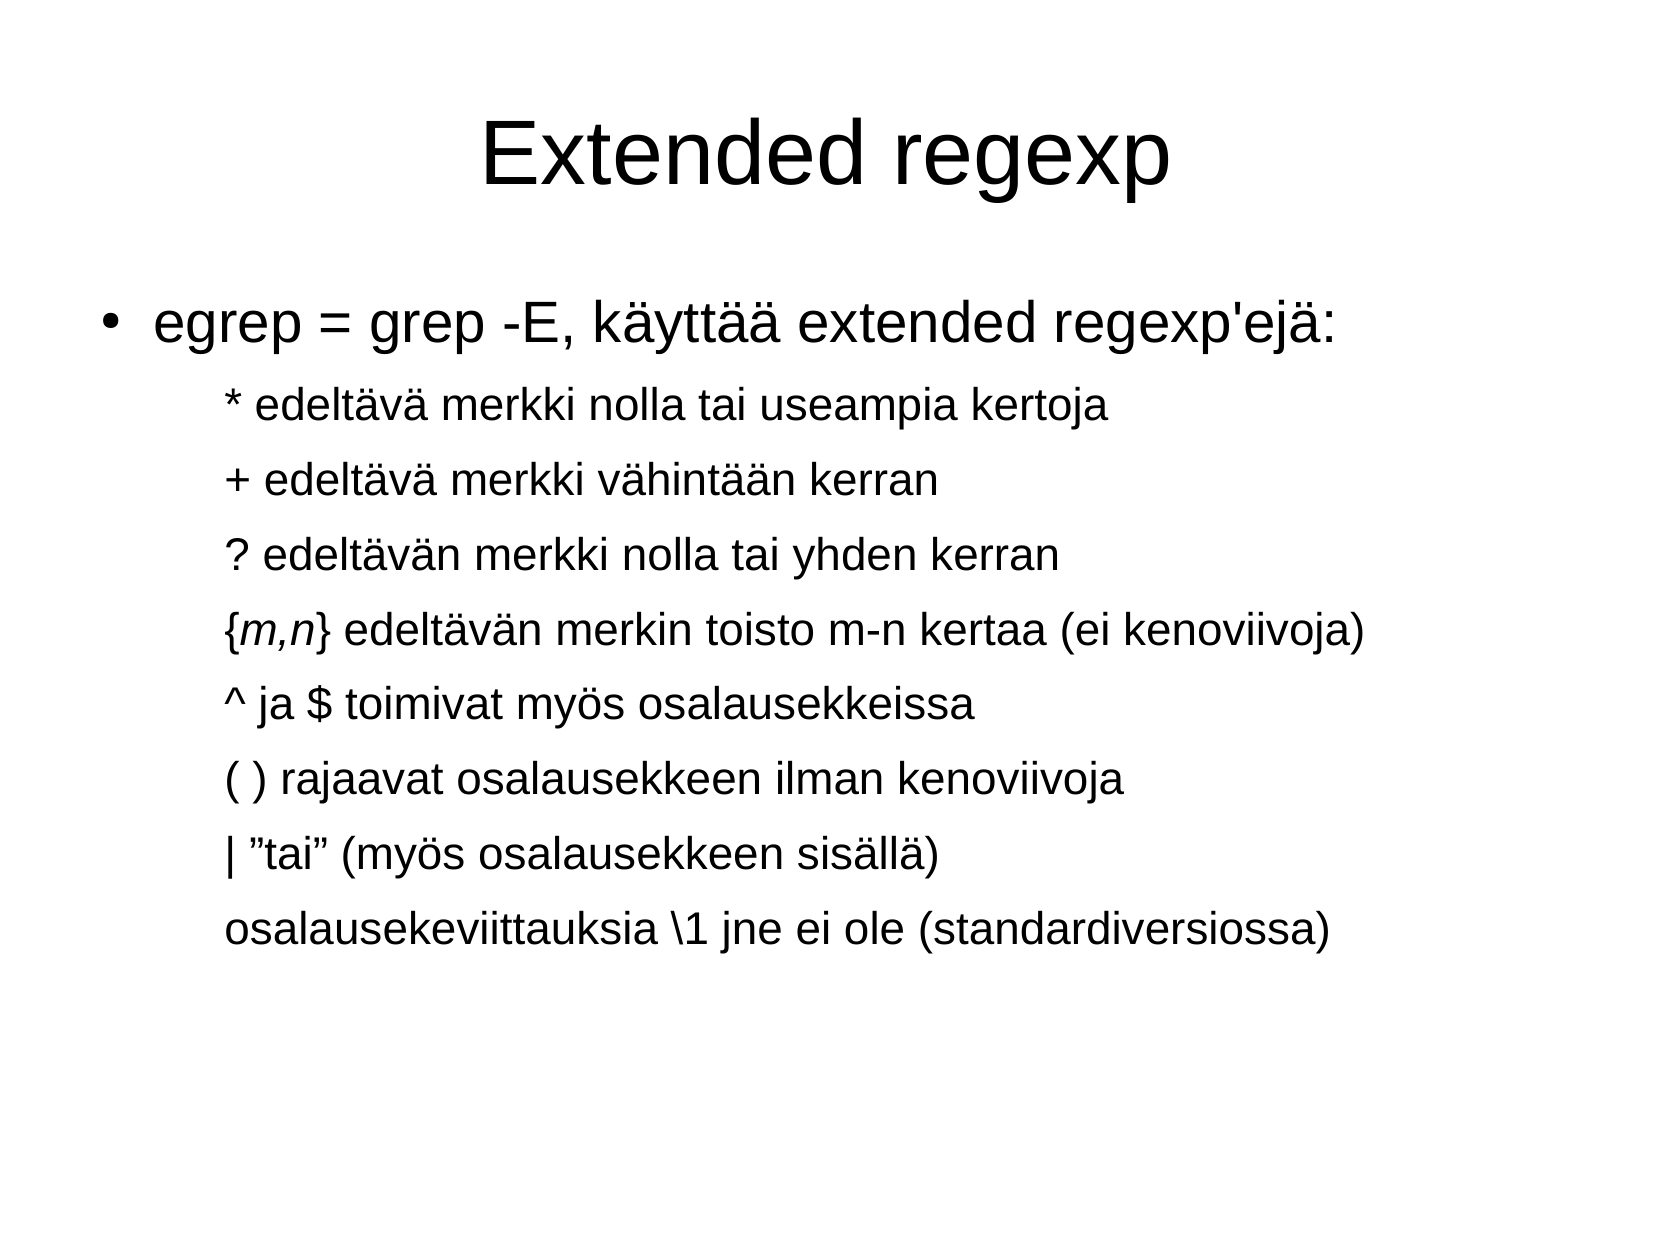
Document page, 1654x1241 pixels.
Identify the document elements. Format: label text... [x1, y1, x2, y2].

title Extended regexp [82, 49, 1571, 257]
list egrep = grep -E, käyttää extended regexp'ejä: * edeltävä merkki nolla tai useampia kertoja + edeltävä merkki vähintään kerran ? edeltävän merkki nolla tai yhden kerran {m,n} edeltävän merkin toisto m-n kertaa (ei kenoviivoja) ^ ja $ toimivat myös osalausekkeissa ( ) rajaavat osalausekkeen ilman kenoviivoja | ”tai” (myös osalausekkeen sisällä) osalausekeviittauksia \1 jne ei ole (standardiversiossa) [82, 290, 1571, 1010]
